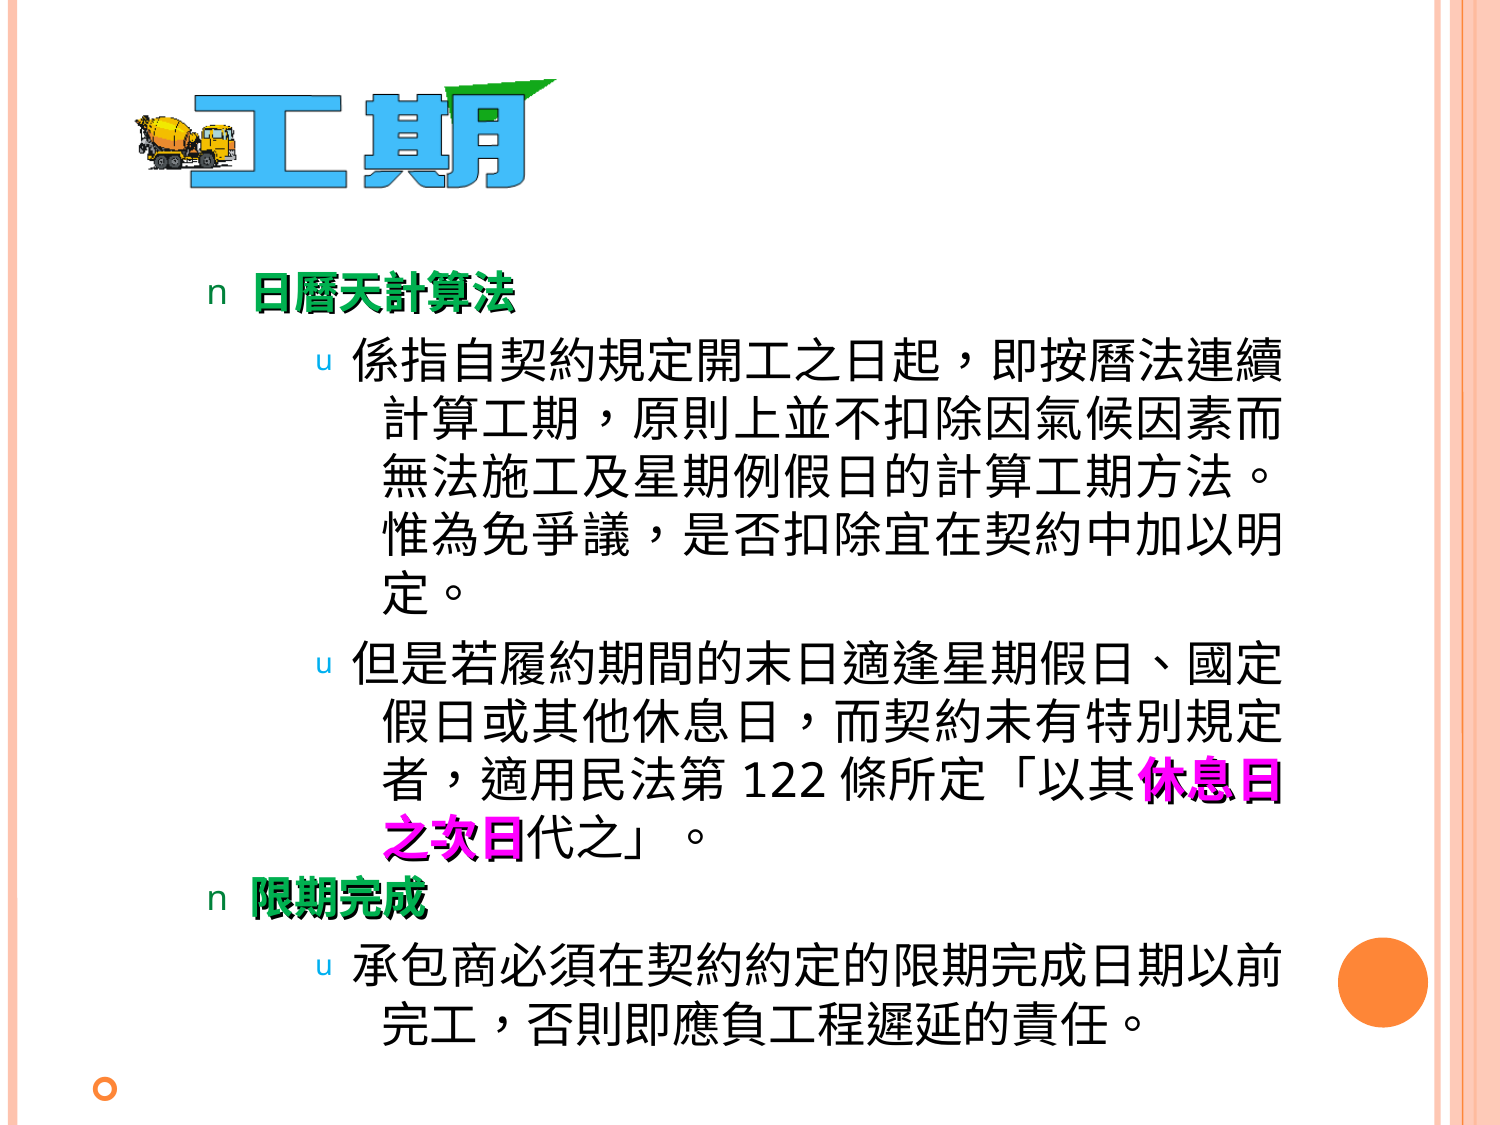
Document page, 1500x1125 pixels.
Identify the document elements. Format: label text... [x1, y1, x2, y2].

list 日曆天計算法 係指自契約規定開工之日起，即按曆法連續計算工期，原則上並不扣除因氣候因素而無法施工及星期例假日的計算工期方法。惟為免爭議，是否扣除宜在契約中加以明定。 但是若履約期間的末日適逢星期假日、國定假日或其他休息日，而契約未有特別規定者，適用民法第122條所定「以其休息日之次日代之」。 限期完成 承包商必須在契約約定的限期完成日期以前完工，否則即應負工程遲延的責任。 [75, 262, 1300, 1062]
picture [123, 78, 565, 192]
